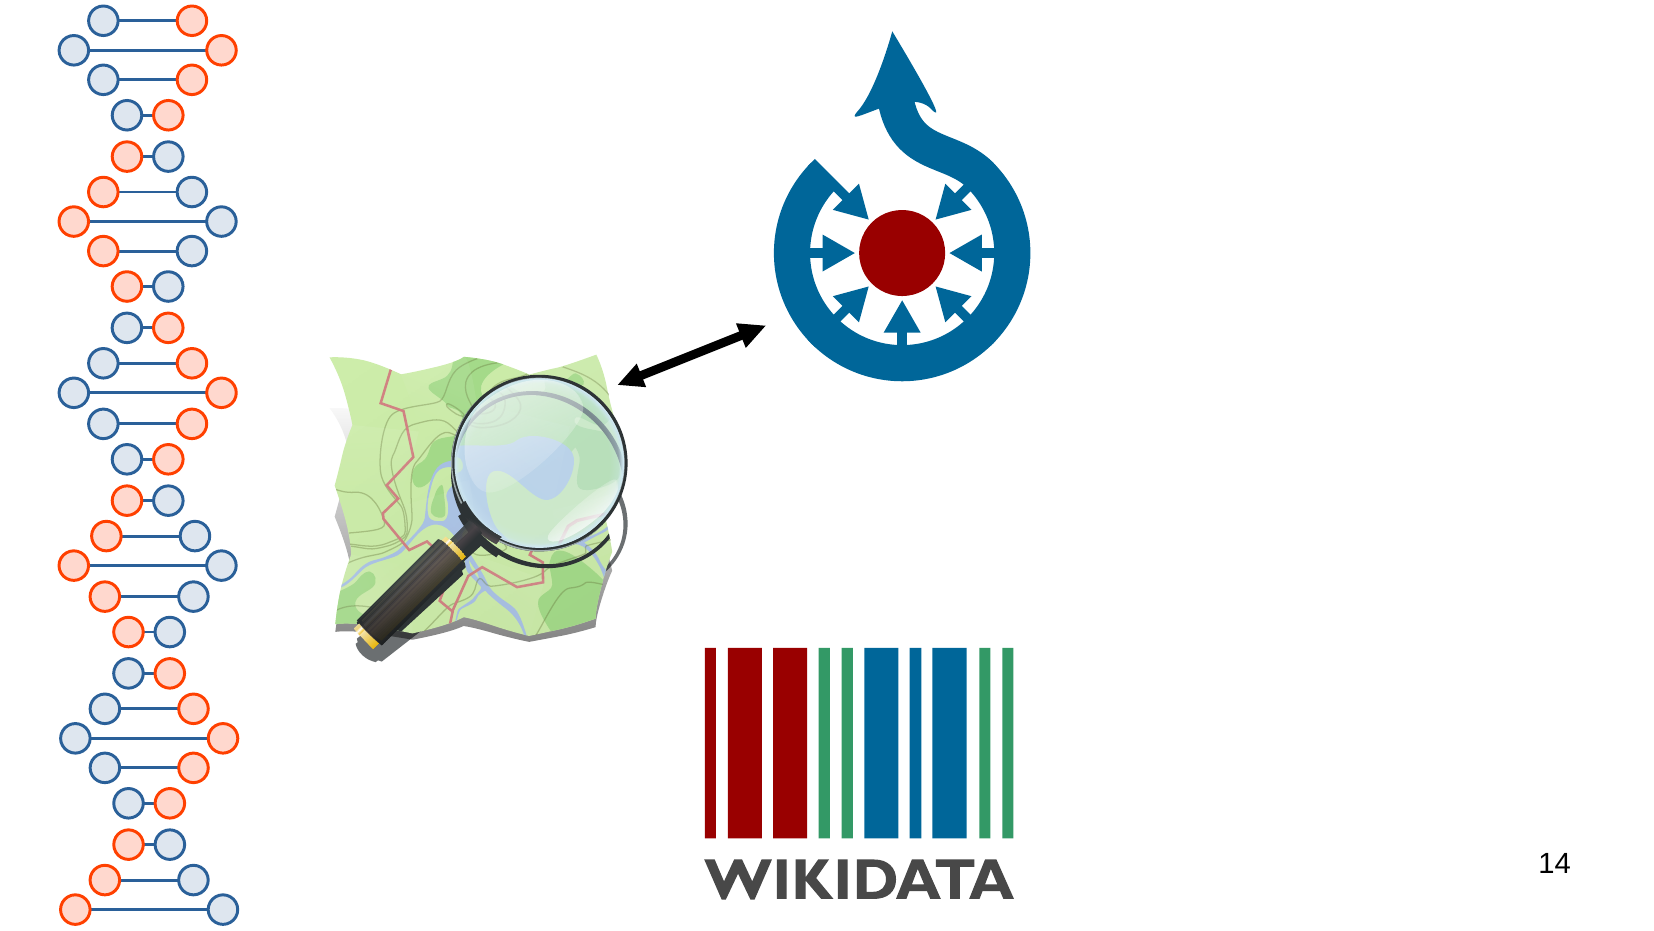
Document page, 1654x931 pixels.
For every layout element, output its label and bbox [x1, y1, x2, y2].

picture [659, 631, 1061, 916]
picture [770, 30, 1034, 384]
picture [318, 354, 643, 680]
